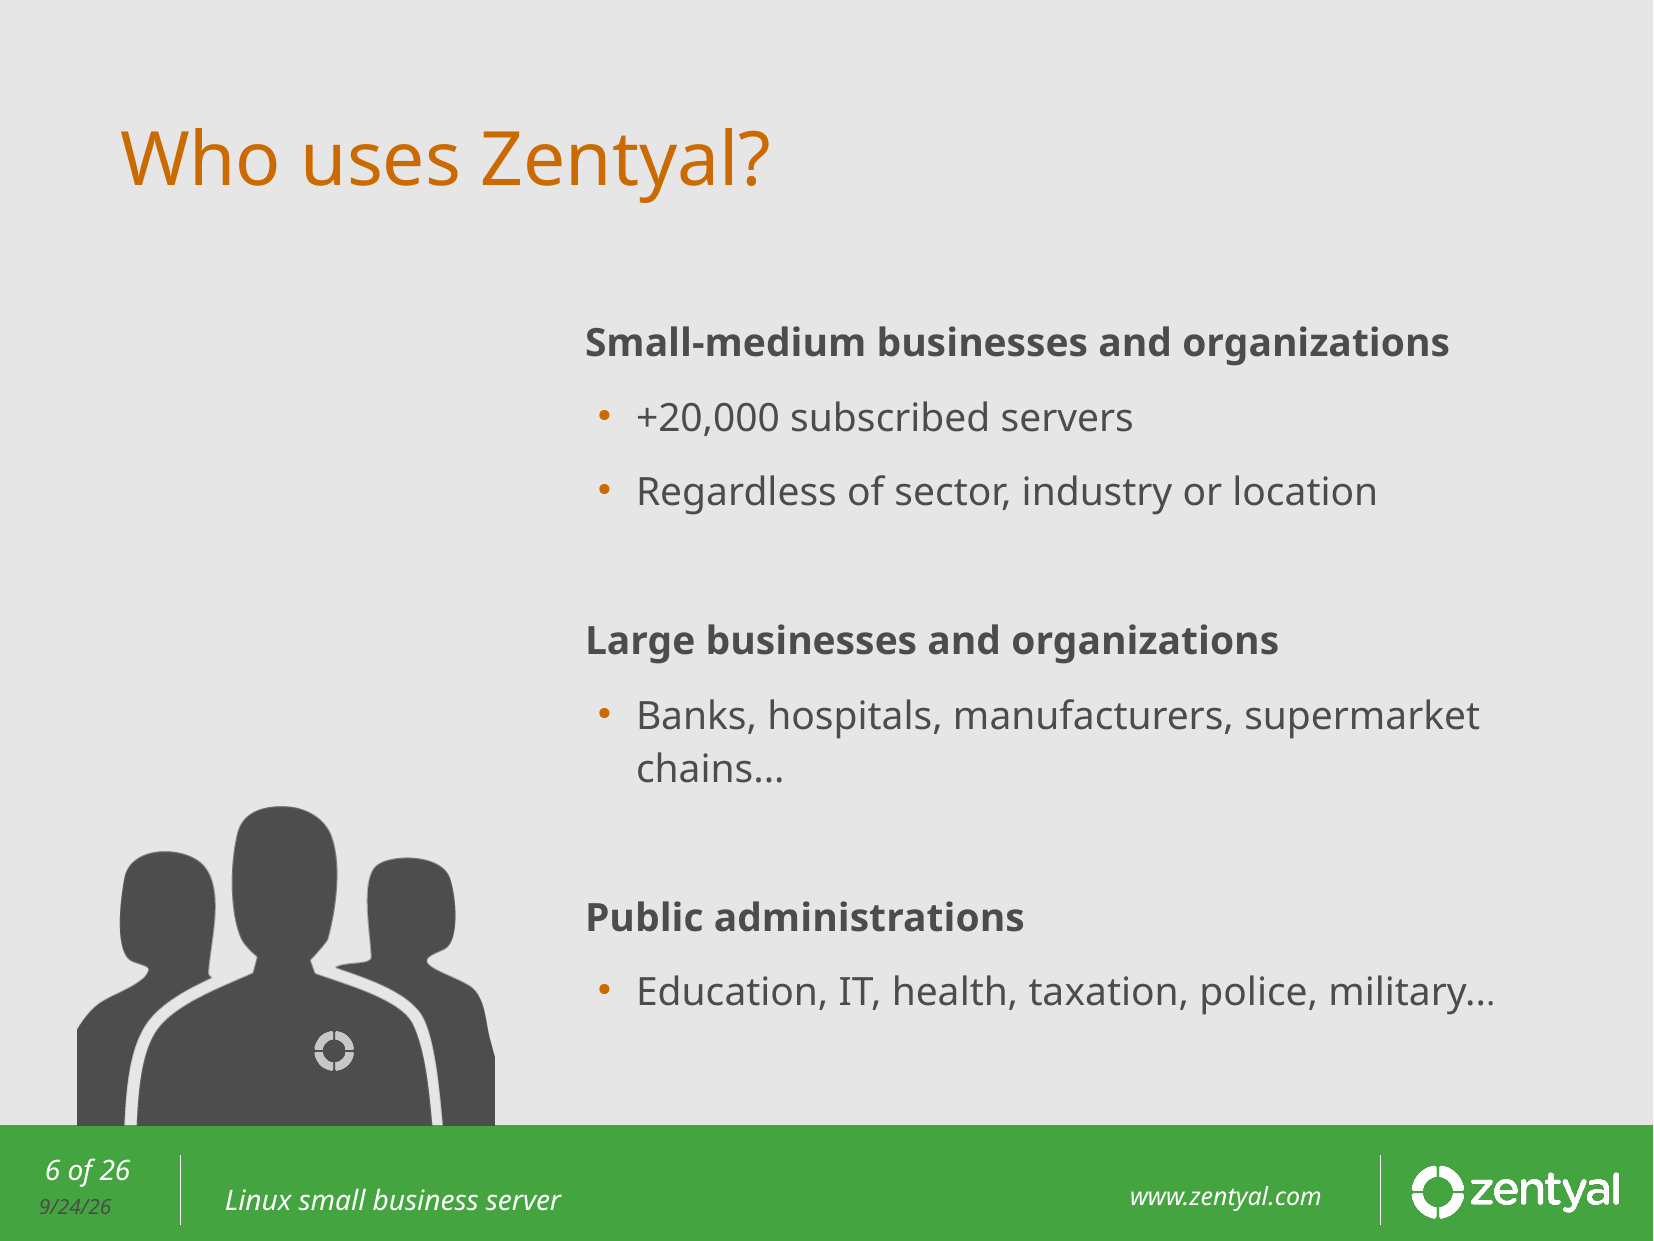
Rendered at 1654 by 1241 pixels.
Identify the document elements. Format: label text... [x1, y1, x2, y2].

picture [77, 708, 495, 1126]
picture [1394, 1151, 1636, 1232]
title Who uses Zentyal? [120, 105, 1531, 208]
list Small-medium businesses and organizations +20,000 subscribed servers Regardless of sector, industry or location Large businesses and organizations Banks, hospitals, manufacturers, supermarket chains... Public administrations Education, IT, health, taxation, police, military... [585, 315, 1501, 1035]
